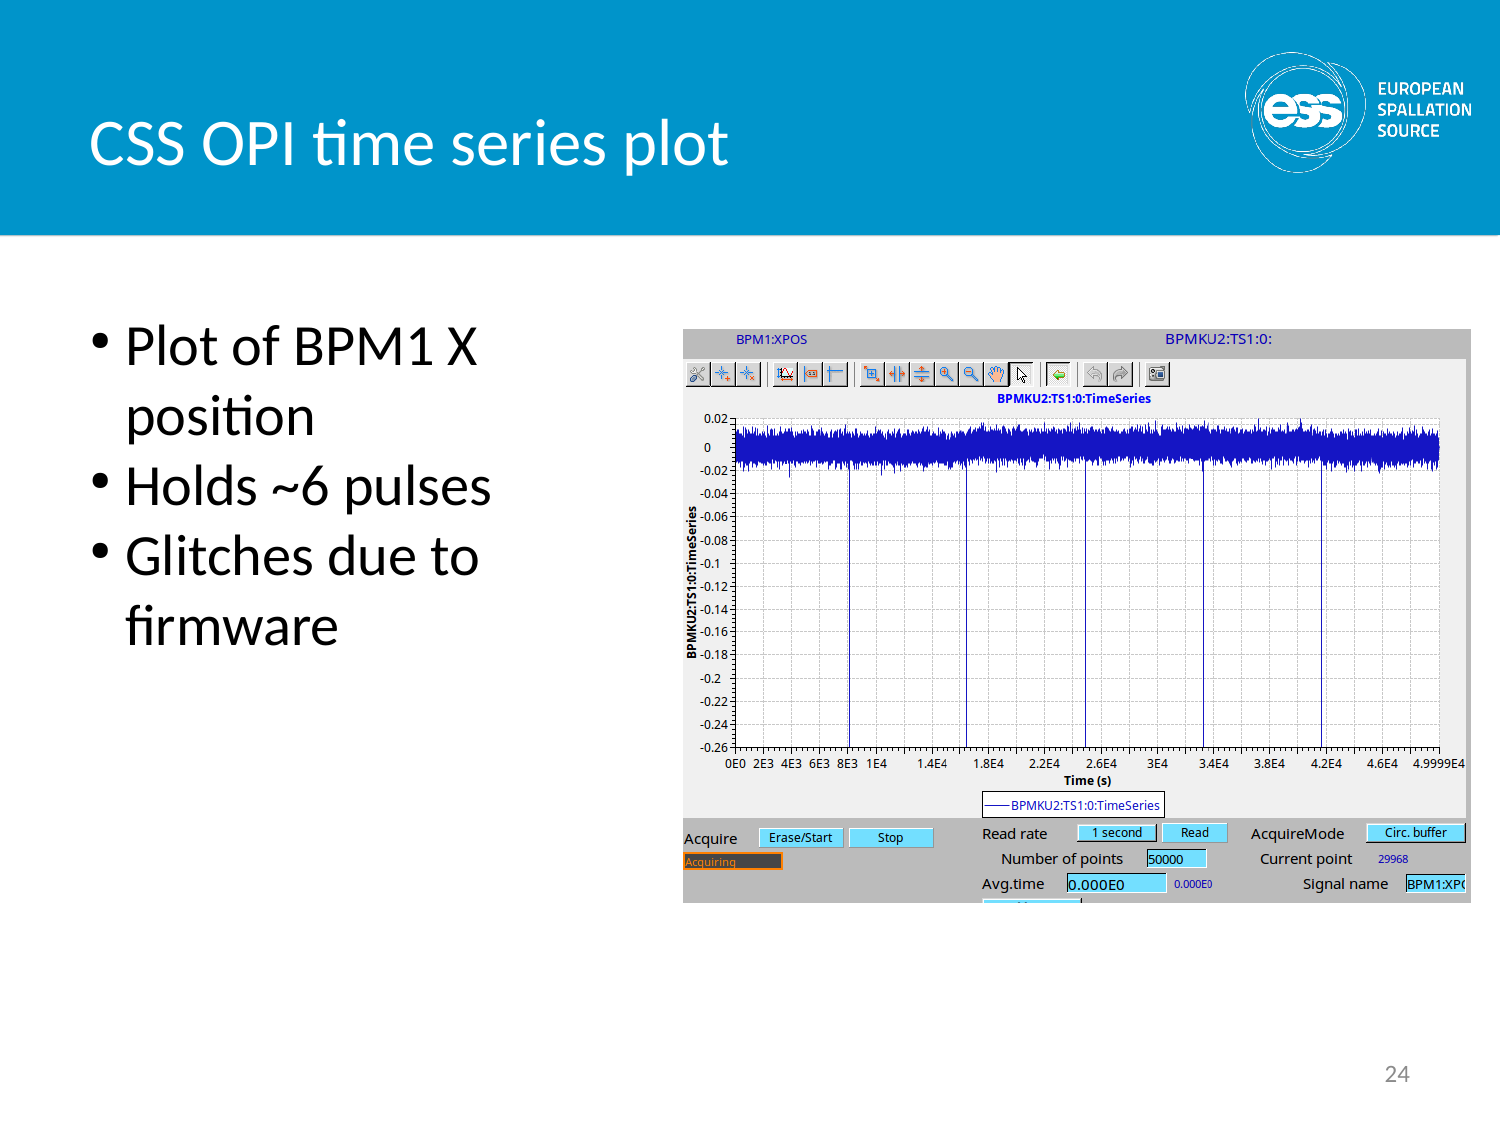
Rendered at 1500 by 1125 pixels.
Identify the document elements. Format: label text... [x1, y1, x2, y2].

text_box Plot of BPM1 X position Holds ~6 pulses Glitches due to firmware [75, 254, 676, 1081]
picture [1418, 104, 1423, 115]
picture [1264, 94, 1342, 127]
picture [1423, 83, 1430, 94]
text_box <number> [1074, 1042, 1425, 1103]
picture [683, 329, 1471, 903]
text_box CSS OPI time series plot [75, 45, 1246, 233]
picture [1443, 86, 1450, 93]
picture [1422, 125, 1428, 134]
picture [1379, 83, 1385, 94]
picture [1409, 104, 1415, 115]
picture [1432, 125, 1438, 136]
picture [1454, 83, 1458, 94]
picture [1400, 83, 1407, 94]
picture [1436, 104, 1444, 115]
picture [1389, 104, 1393, 115]
picture [1398, 109, 1406, 115]
